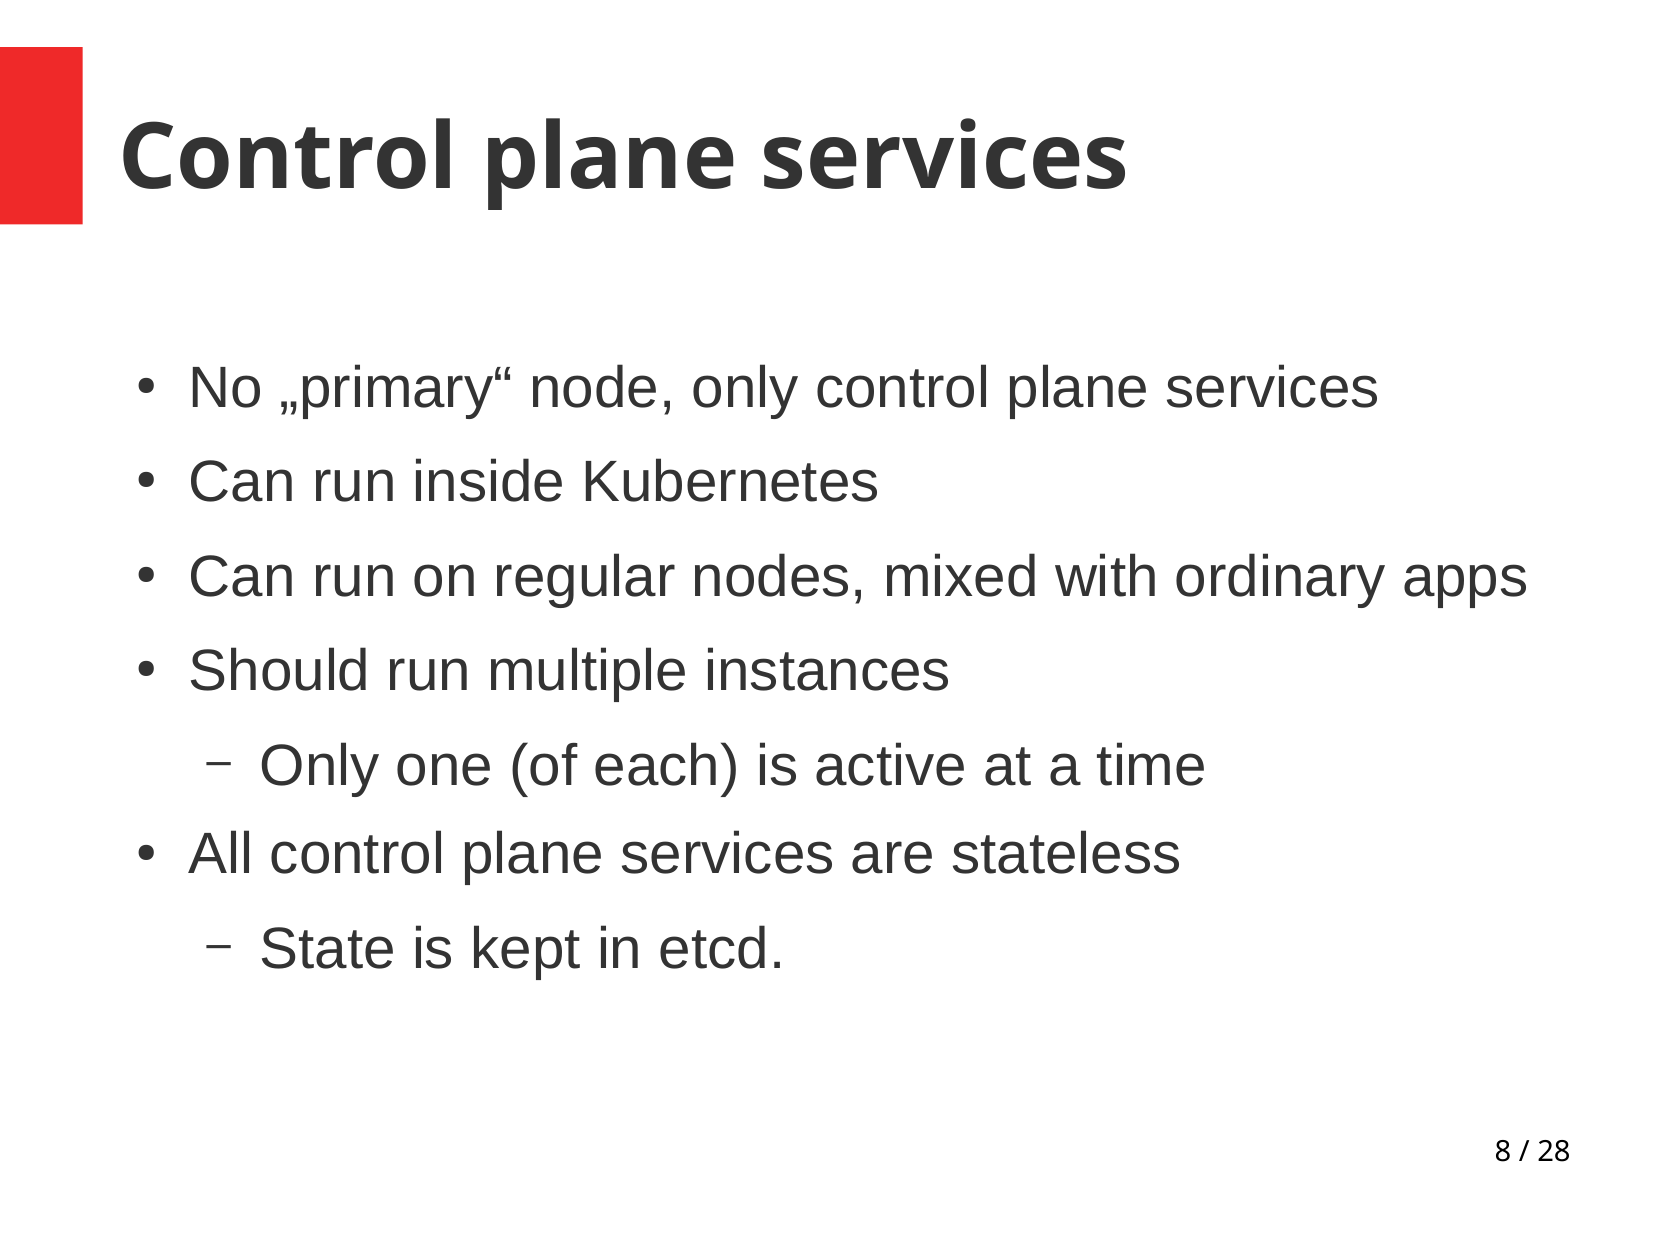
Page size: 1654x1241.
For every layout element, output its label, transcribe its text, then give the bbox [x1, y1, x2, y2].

list No „primary“ node, only control plane services Can run inside Kubernetes Can run on regular nodes, mixed with ordinary apps Should run multiple instances Only one (of each) is active at a time All control plane services are stateless State is kept in etcd. [118, 354, 1536, 1074]
title Control plane services [118, 49, 1571, 257]
